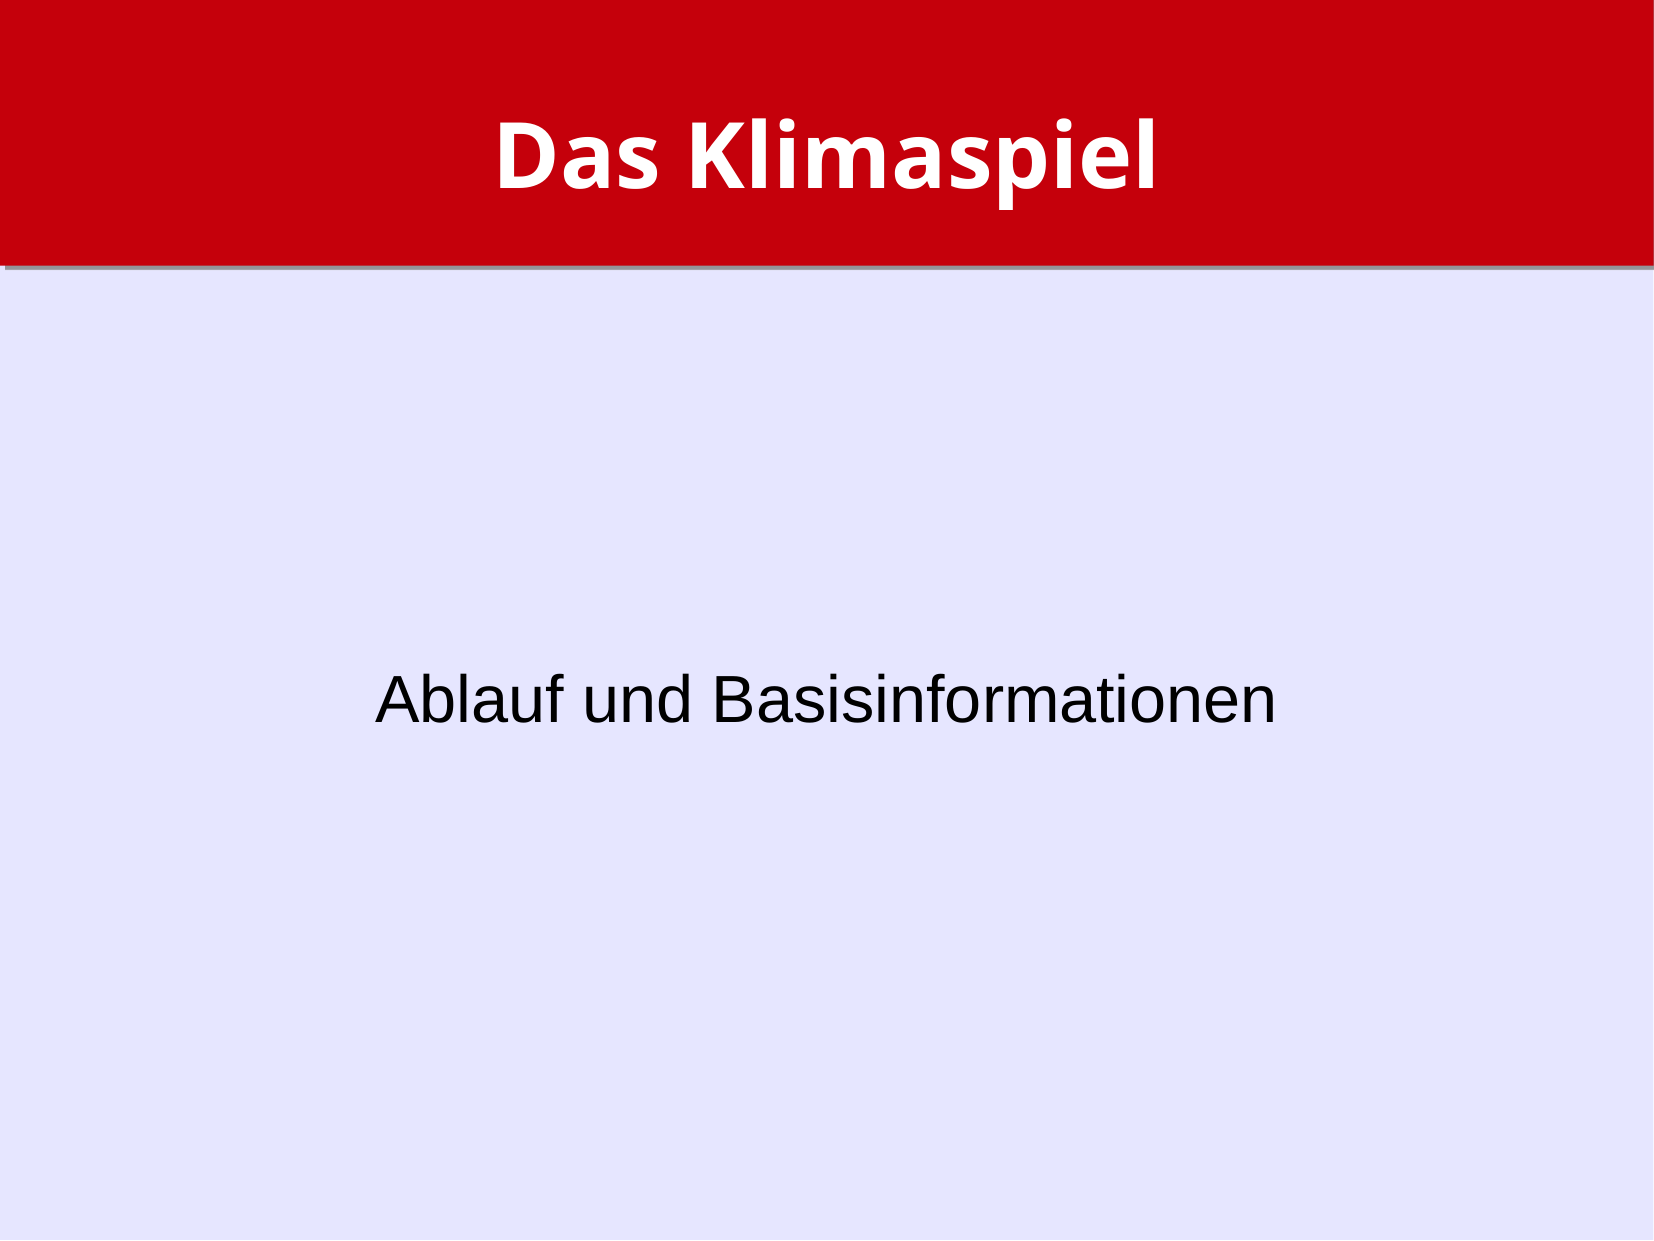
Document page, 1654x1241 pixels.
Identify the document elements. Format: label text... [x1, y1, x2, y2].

title Das Klimaspiel [82, 56, 1571, 250]
subtitle Ablauf und Basisinformationen [82, 297, 1571, 1102]
